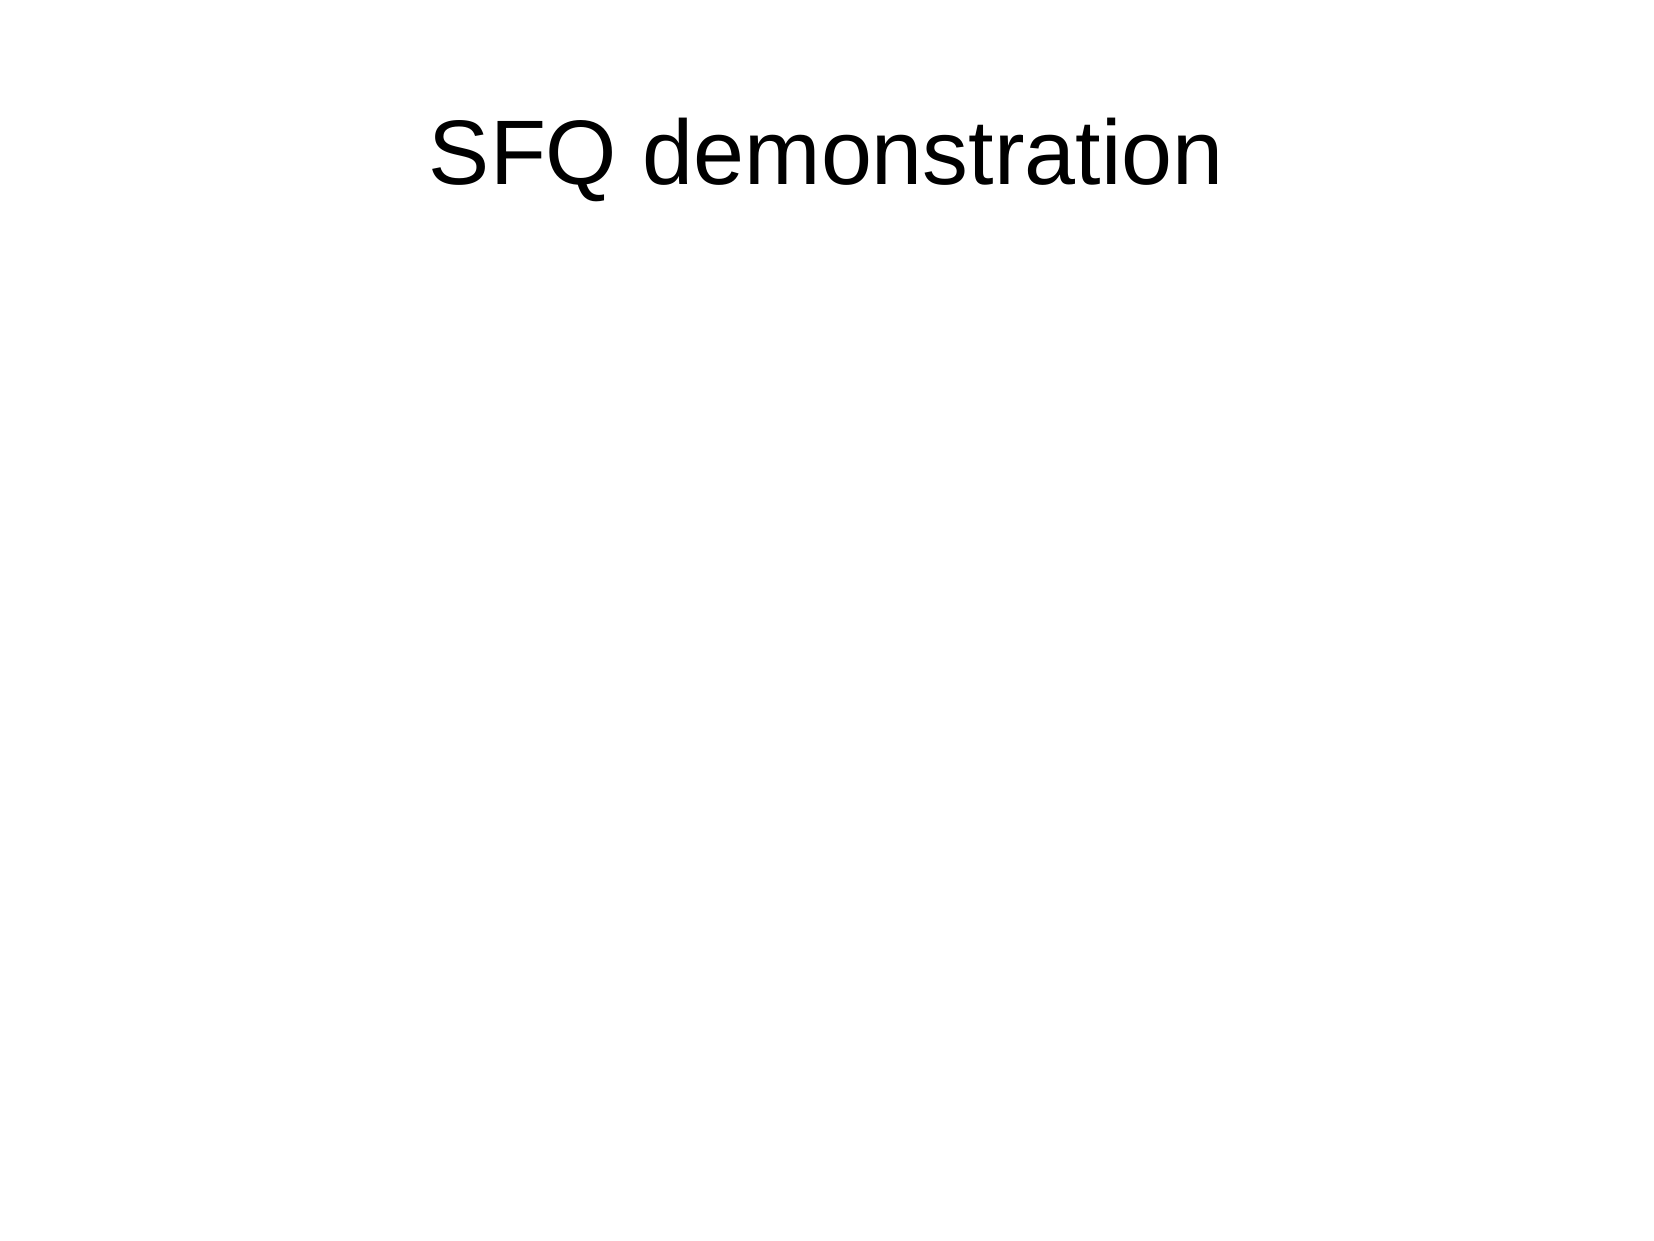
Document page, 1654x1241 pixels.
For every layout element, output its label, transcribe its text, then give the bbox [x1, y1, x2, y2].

title SFQ demonstration [82, 49, 1571, 257]
